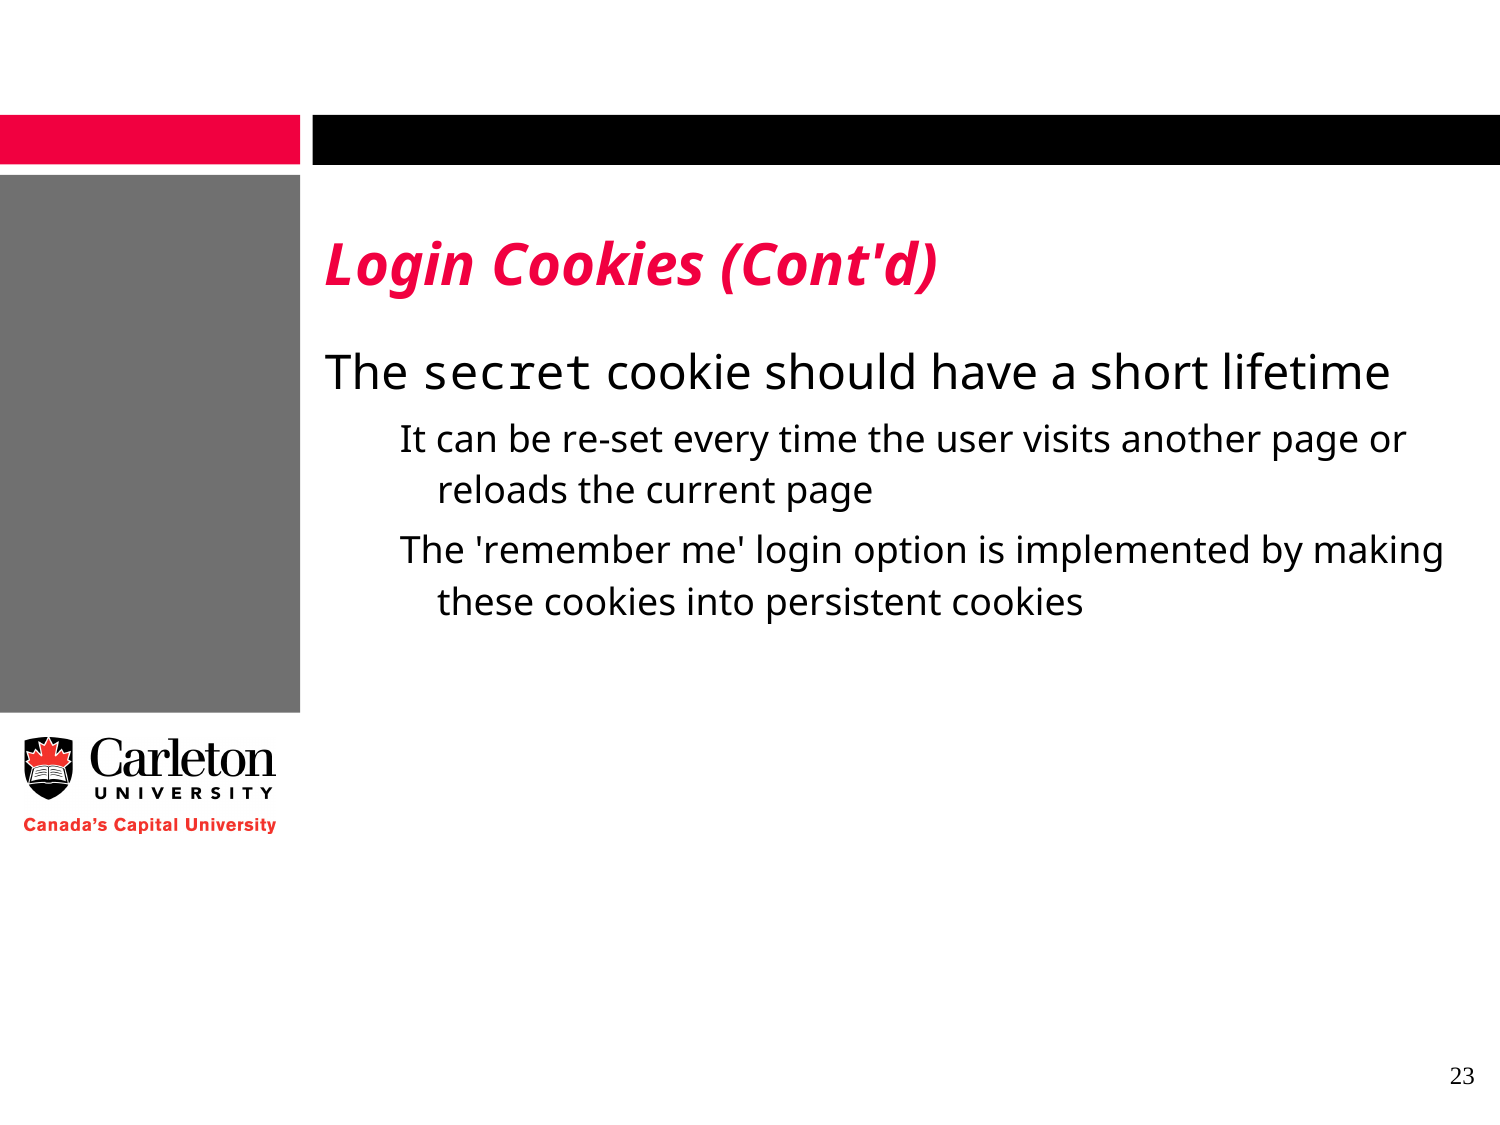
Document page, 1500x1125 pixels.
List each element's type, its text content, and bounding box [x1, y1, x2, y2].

list The secret cookie should have a short lifetime It can be re-set every time the user visits another page or reloads the current page The 'remember me' login option is implemented by making these cookies into persistent cookies [324, 324, 1450, 1036]
picture [24, 737, 276, 834]
title Login Cookies (Cont'd) [324, 194, 1450, 324]
